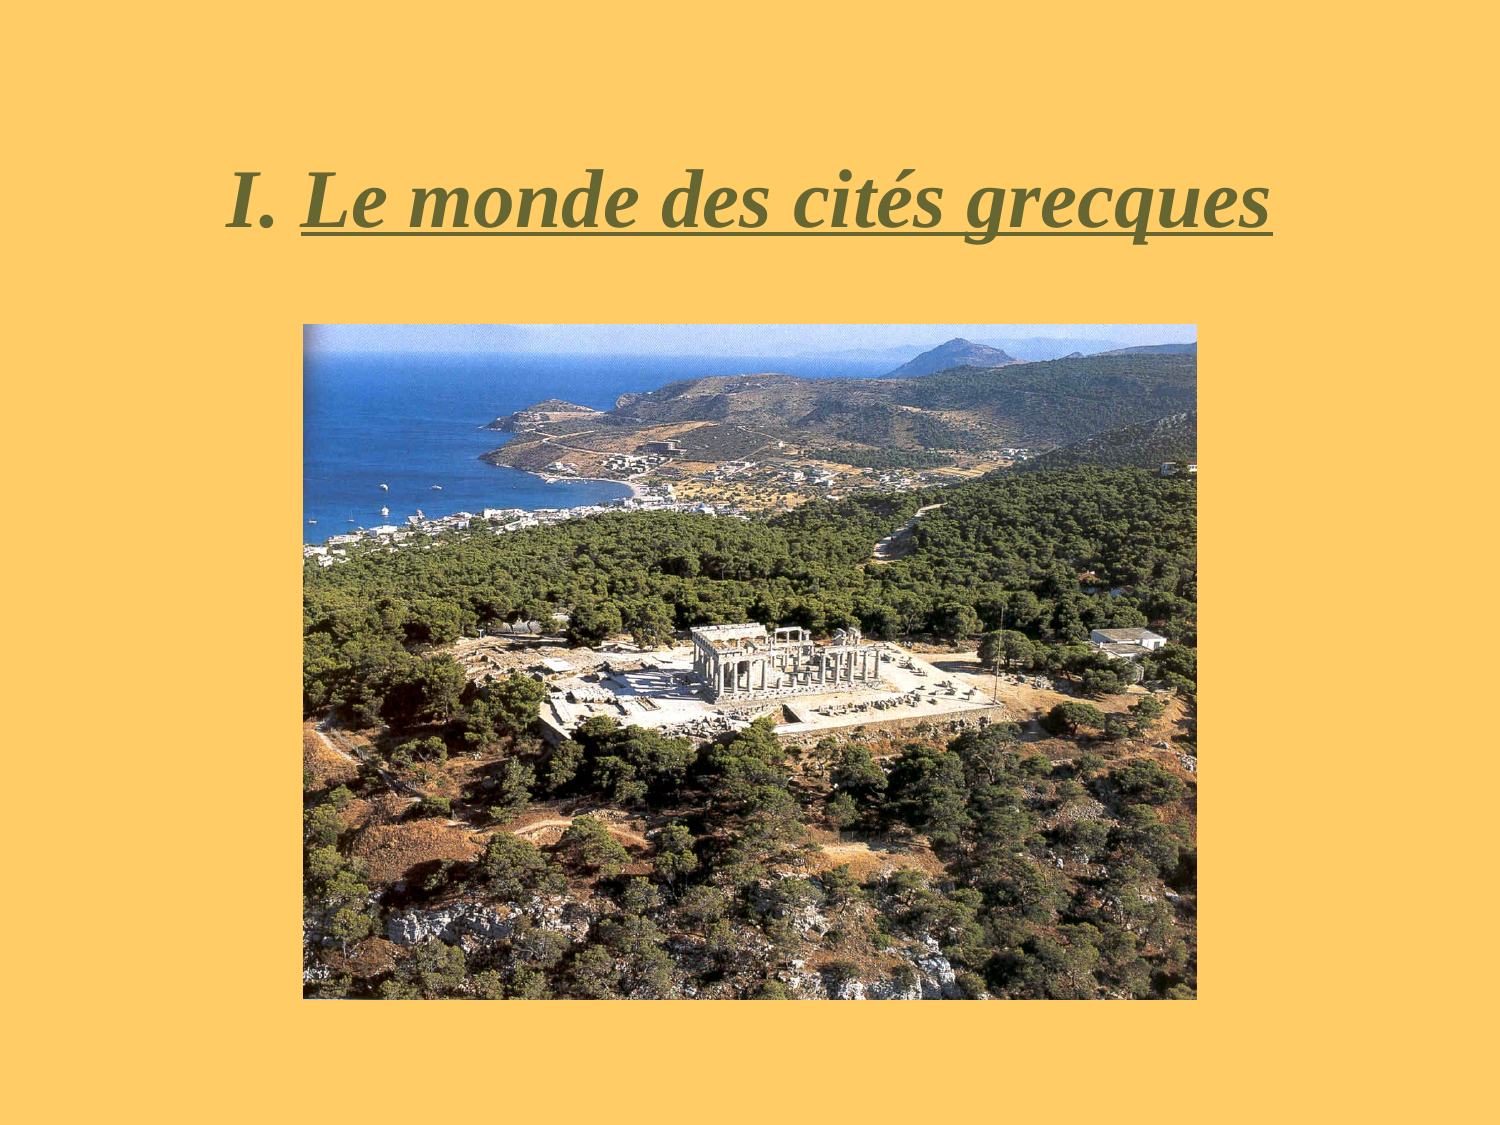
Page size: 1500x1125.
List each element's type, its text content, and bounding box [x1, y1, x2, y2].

picture [303, 324, 1197, 1000]
text_box I. Le monde des cités grecques [112, 99, 1388, 288]
